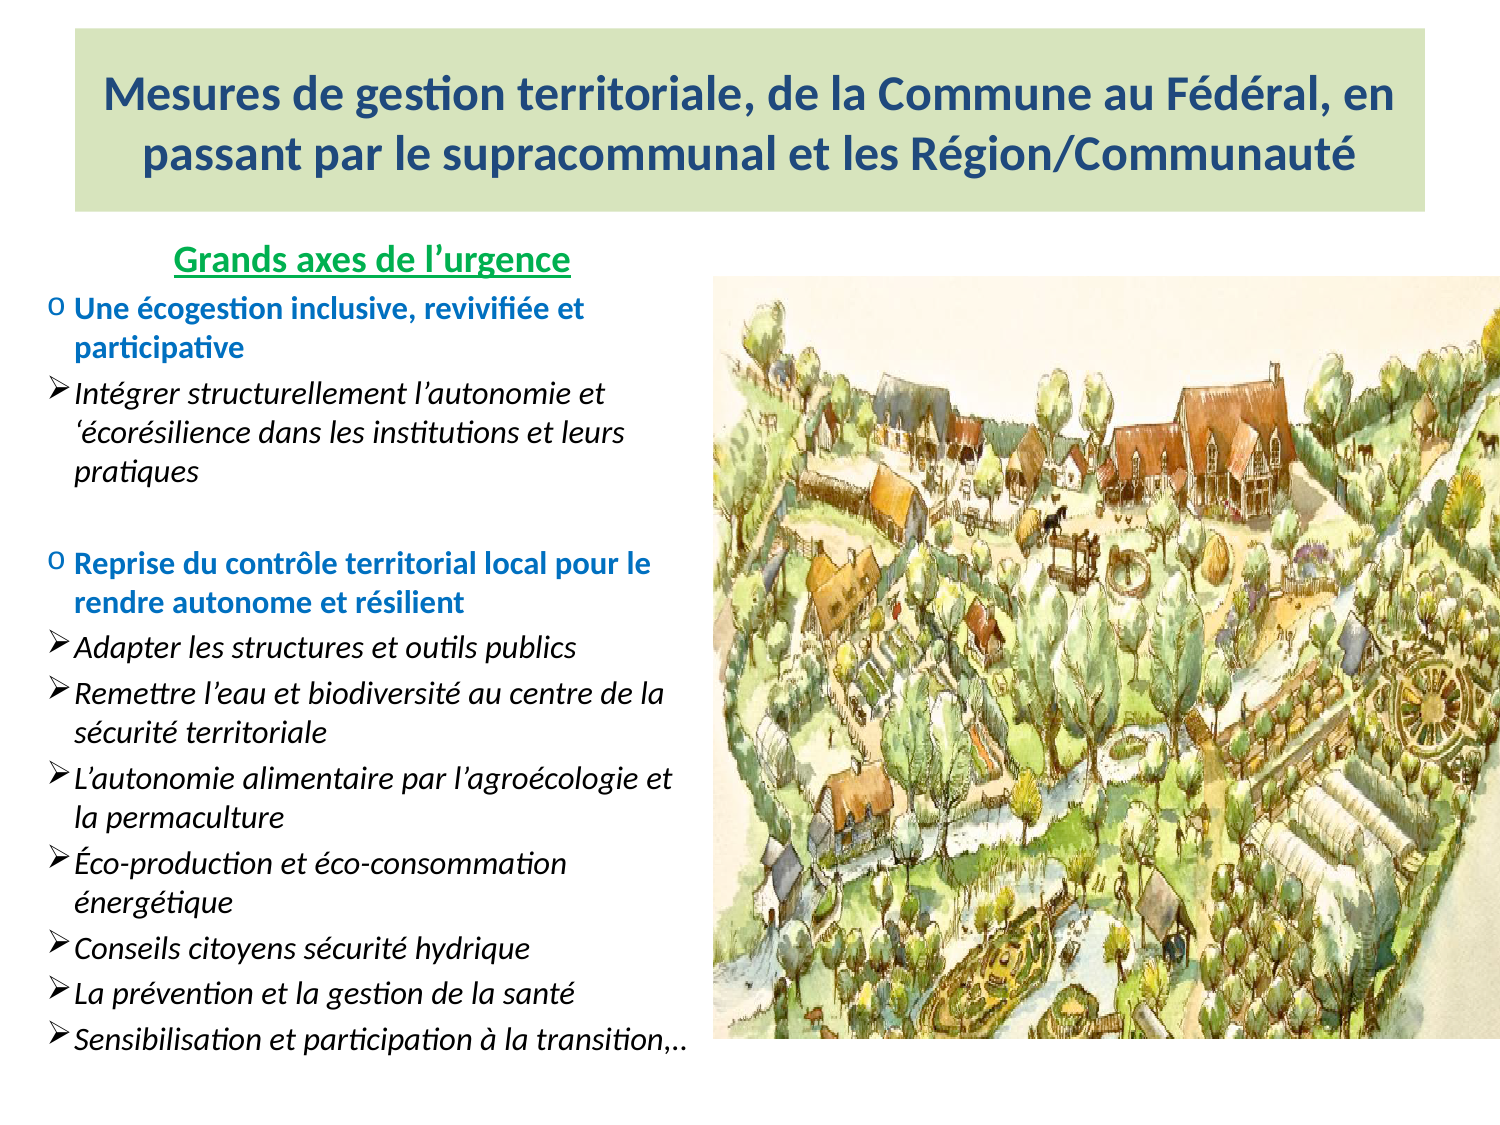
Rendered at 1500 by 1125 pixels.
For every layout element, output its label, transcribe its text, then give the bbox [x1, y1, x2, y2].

picture [714, 276, 1500, 1039]
list Grands axes de l’urgence Une écogestion inclusive, revivifiée et participative Intégrer structurellement l’autonomie et ‘écorésilience dans les institutions et leurs pratiques Reprise du contrôle territorial local pour le rendre autonome et résilient Adapter les structures et outils publics Remettre l’eau et biodiversité au centre de la sécurité territoriale L’autonomie alimentaire par l’agroécologie et la permaculture Éco-production et éco-consommation énergétique Conseils citoyens sécurité hydrique La prévention et la gestion de la santé Sensibilisation et participation à la transition,.. [31, 226, 714, 1125]
title Mesures de gestion territoriale, de la Commune au Fédéral, en passant par le supracommunal et les Région/Communauté [75, 28, 1425, 212]
